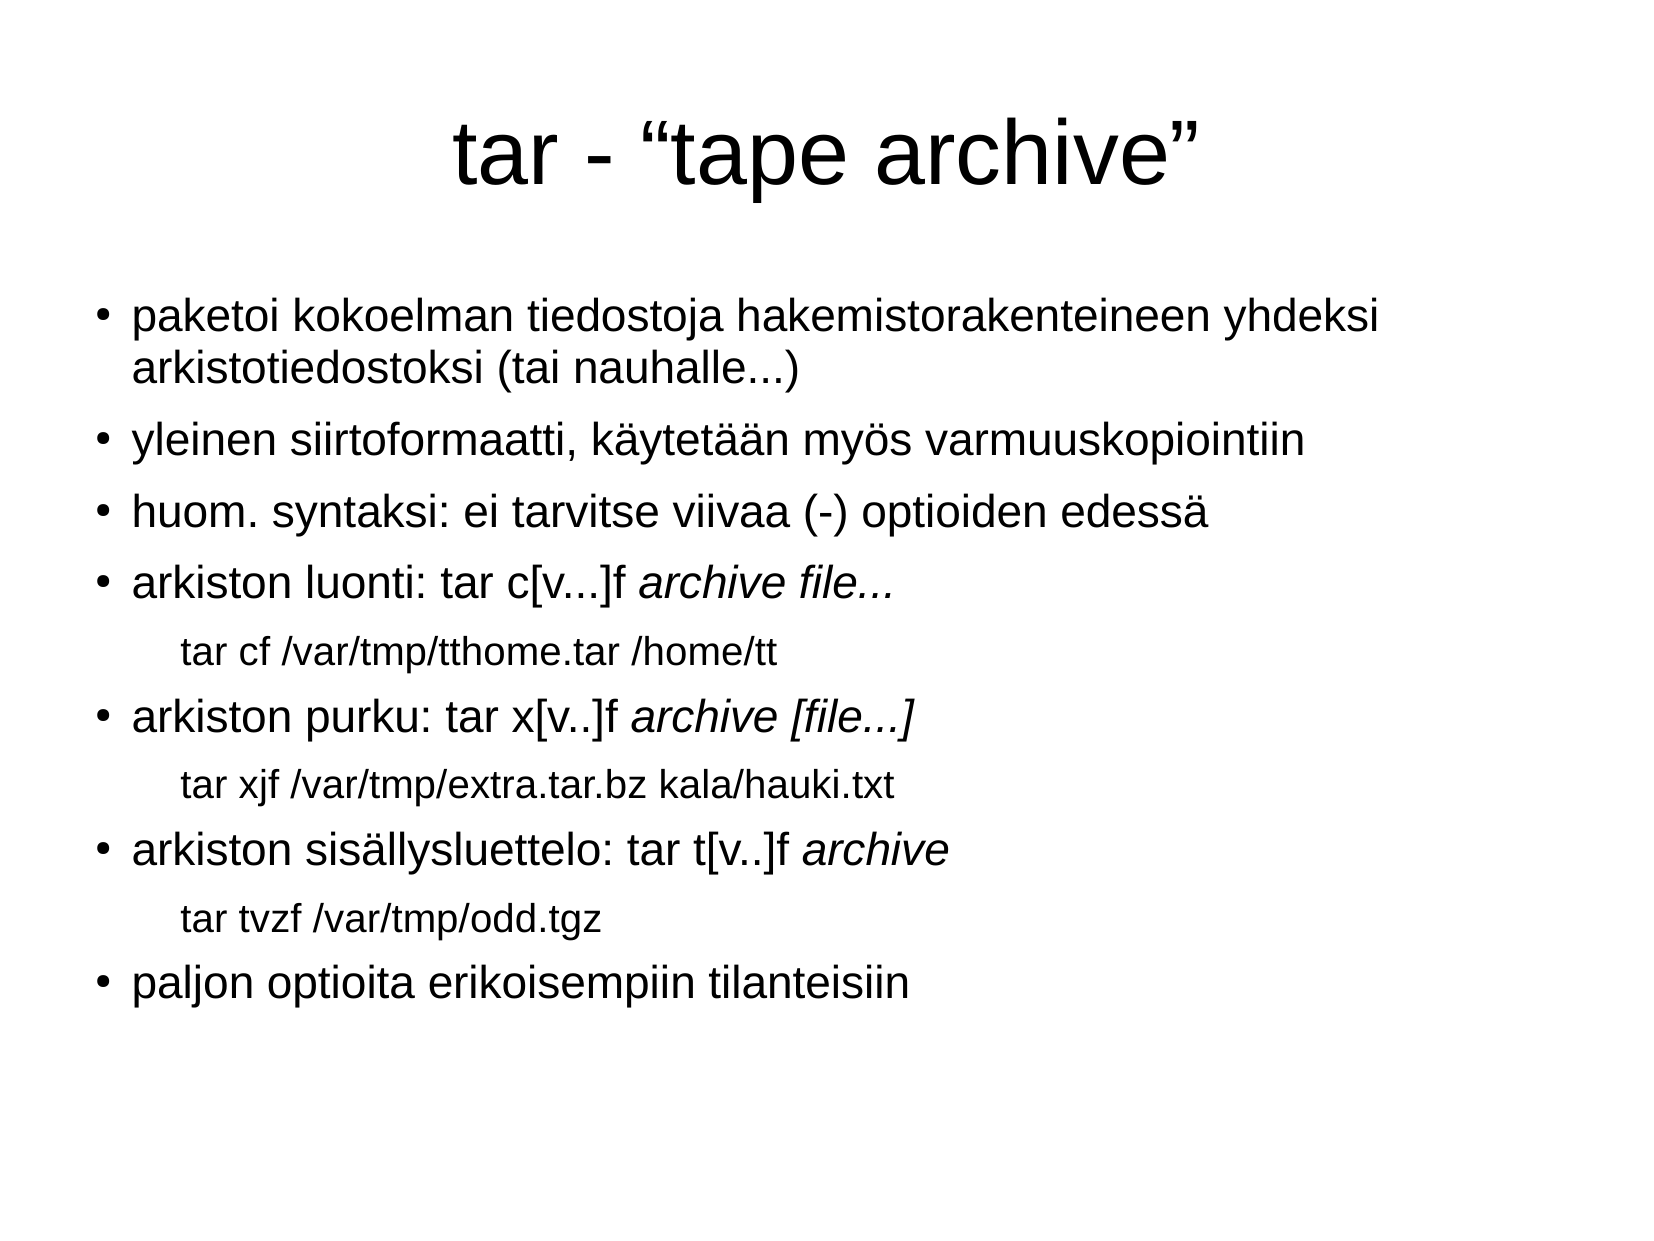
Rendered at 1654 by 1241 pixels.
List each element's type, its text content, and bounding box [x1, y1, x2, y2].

list paketoi kokoelman tiedostoja hakemistorakenteineen yhdeksi arkistotiedostoksi (tai nauhalle...) yleinen siirtoformaatti, käytetään myös varmuuskopiointiin huom. syntaksi: ei tarvitse viivaa (-) optioiden edessä arkiston luonti: tar c[v...]f archive file... tar cf /var/tmp/tthome.tar /home/tt arkiston purku: tar x[v..]f archive [file...] tar xjf /var/tmp/extra.tar.bz kala/hauki.txt arkiston sisällysluettelo: tar t[v..]f archive tar tvzf /var/tmp/odd.tgz paljon optioita erikoisempiin tilanteisiin [82, 290, 1571, 1010]
title tar - “tape archive” [82, 49, 1571, 257]
